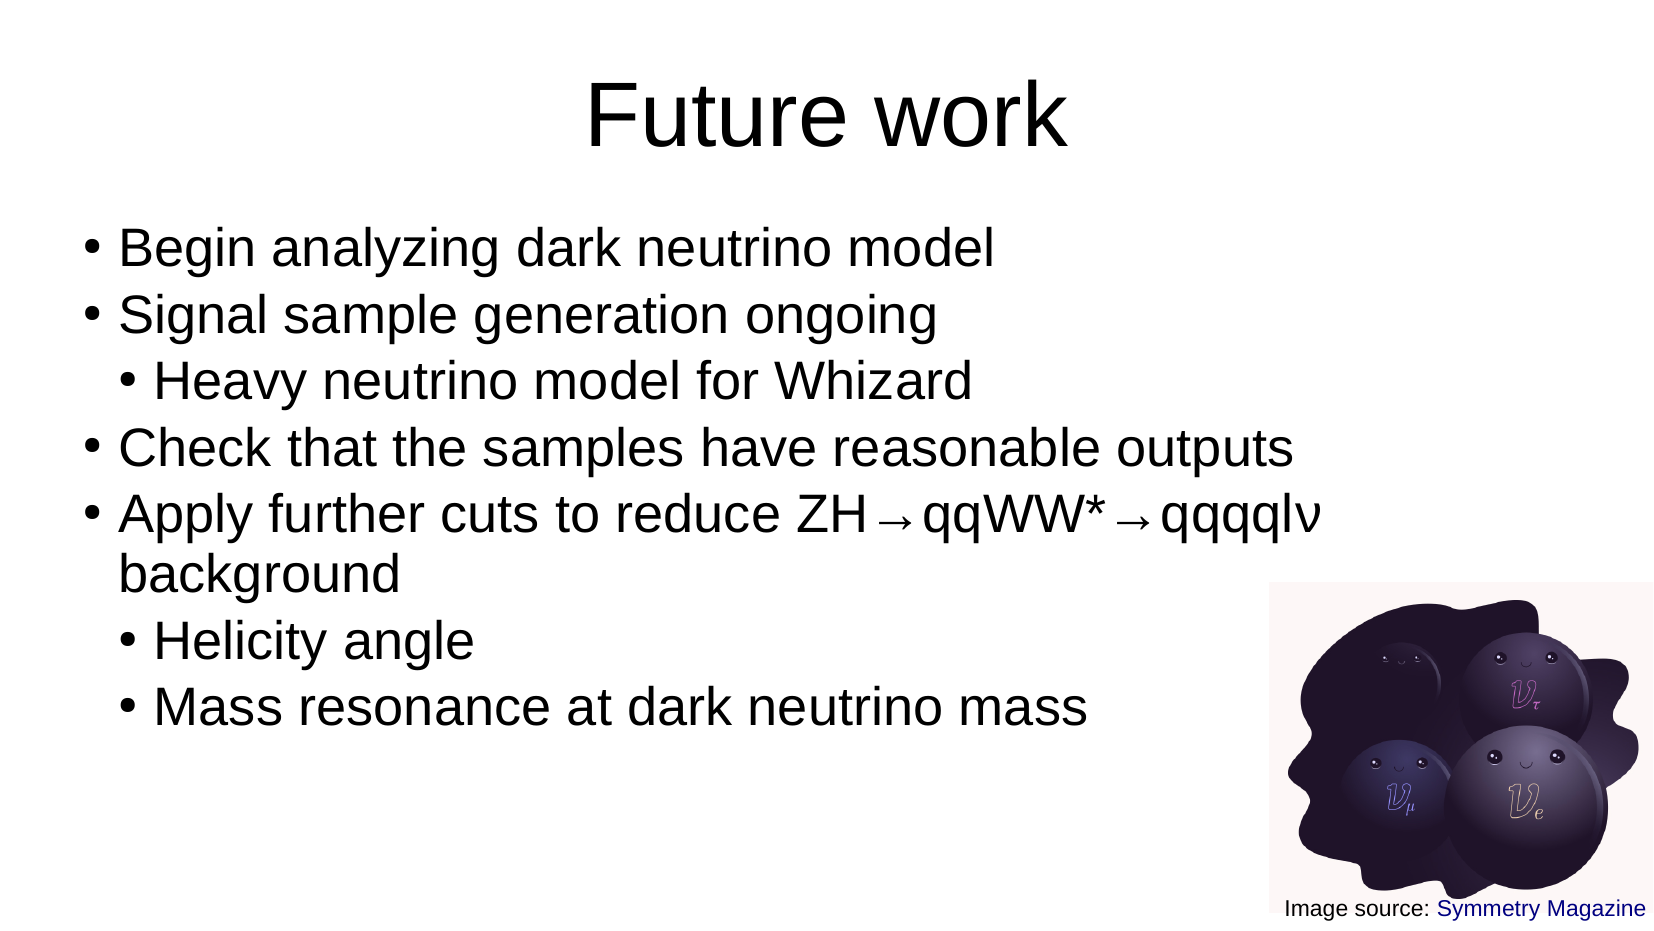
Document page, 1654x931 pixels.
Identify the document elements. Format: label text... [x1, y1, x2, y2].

subtitle Begin analyzing dark neutrino model Signal sample generation ongoing Heavy neutrino model for Whizard Check that the samples have reasonable outputs Apply further cuts to reduce ZH→qqWW*→qqqqlν background Helicity angle Mass resonance at dark neutrino mass [82, 217, 1359, 889]
title Future work [82, 37, 1571, 193]
text_box Image source: Symmetry Magazine [1269, 888, 1654, 931]
picture [1269, 582, 1654, 888]
